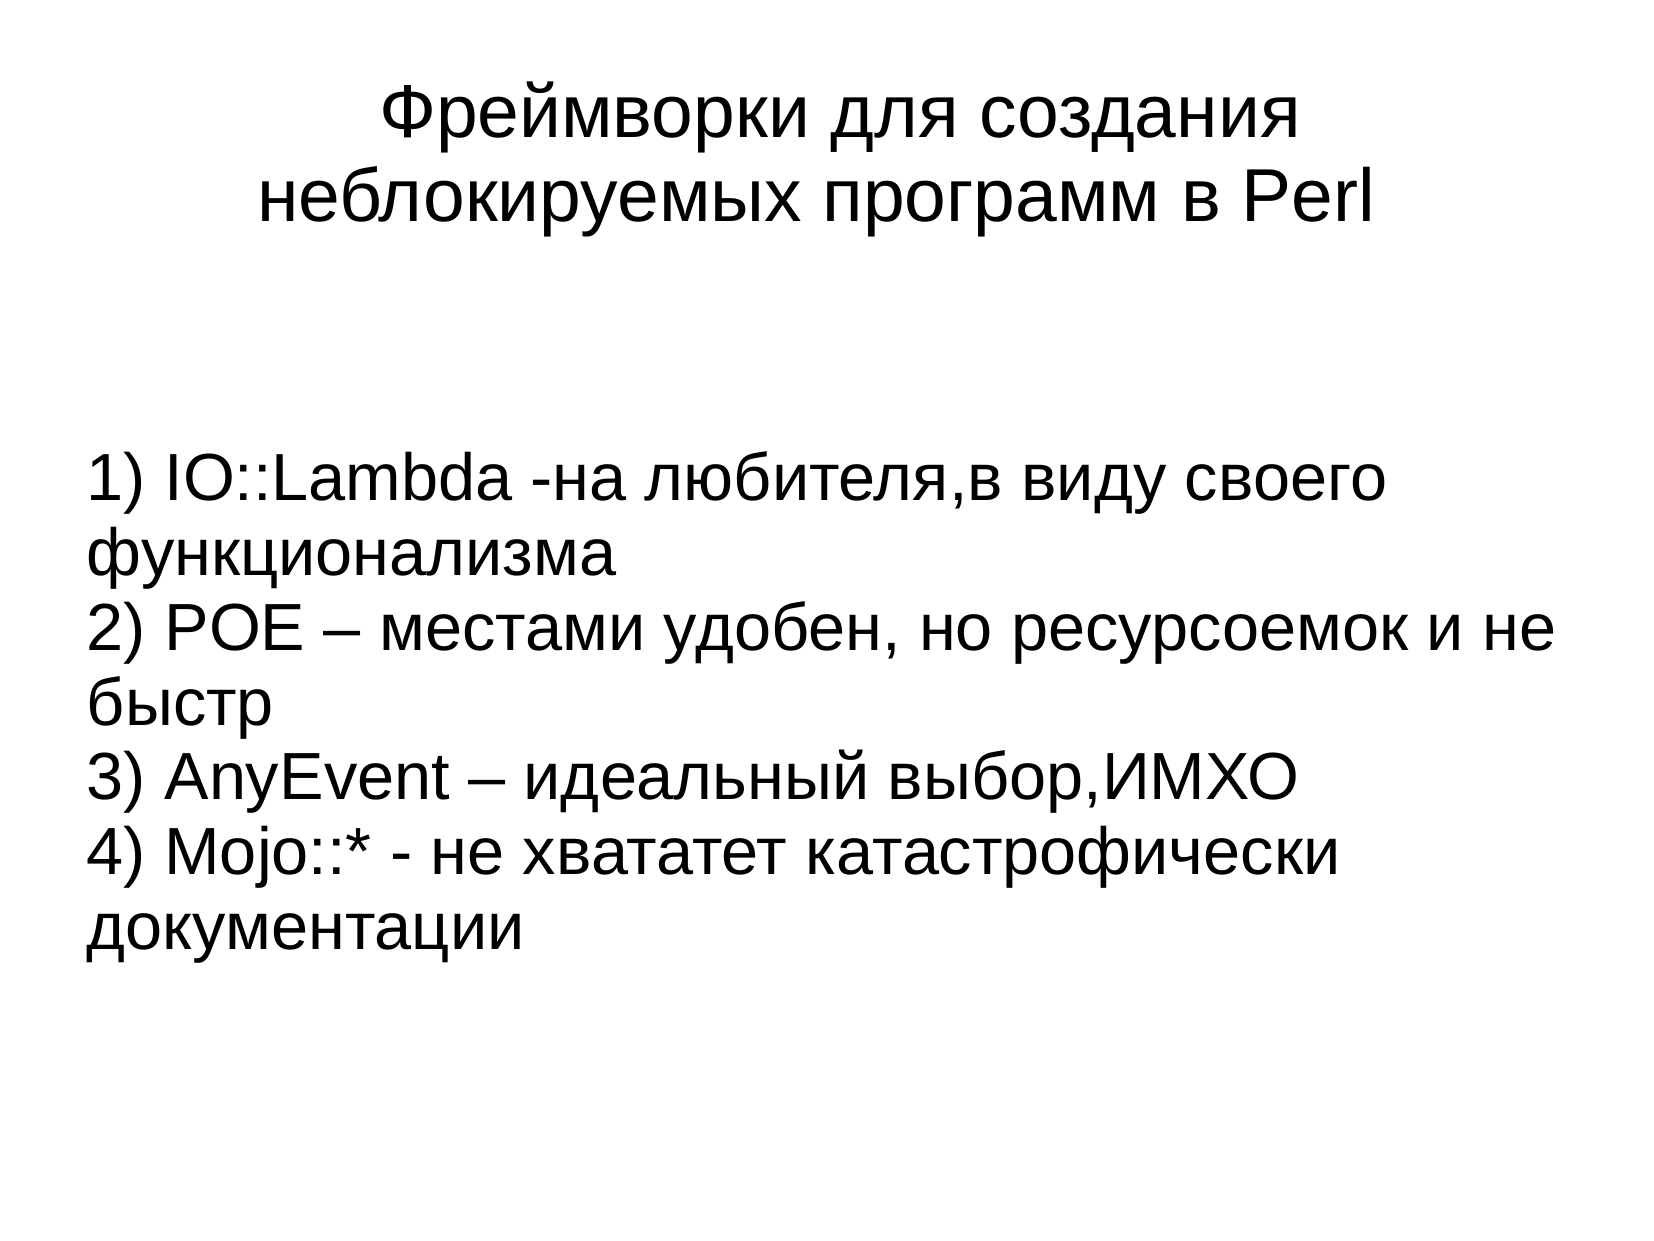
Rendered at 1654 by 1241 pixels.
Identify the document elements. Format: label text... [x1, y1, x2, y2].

title Фреймворки для создания неблокируемых программ в Perl [82, 49, 1571, 257]
text_box IO::Lambda -на любителя,в виду своего функционализма POE – местами удобен, но ресурсоемок и не быстр AnyEvent – идеальный выбор,ИМХО Mojo::* - не хвататет катастрофически документации [86, 300, 1576, 1104]
